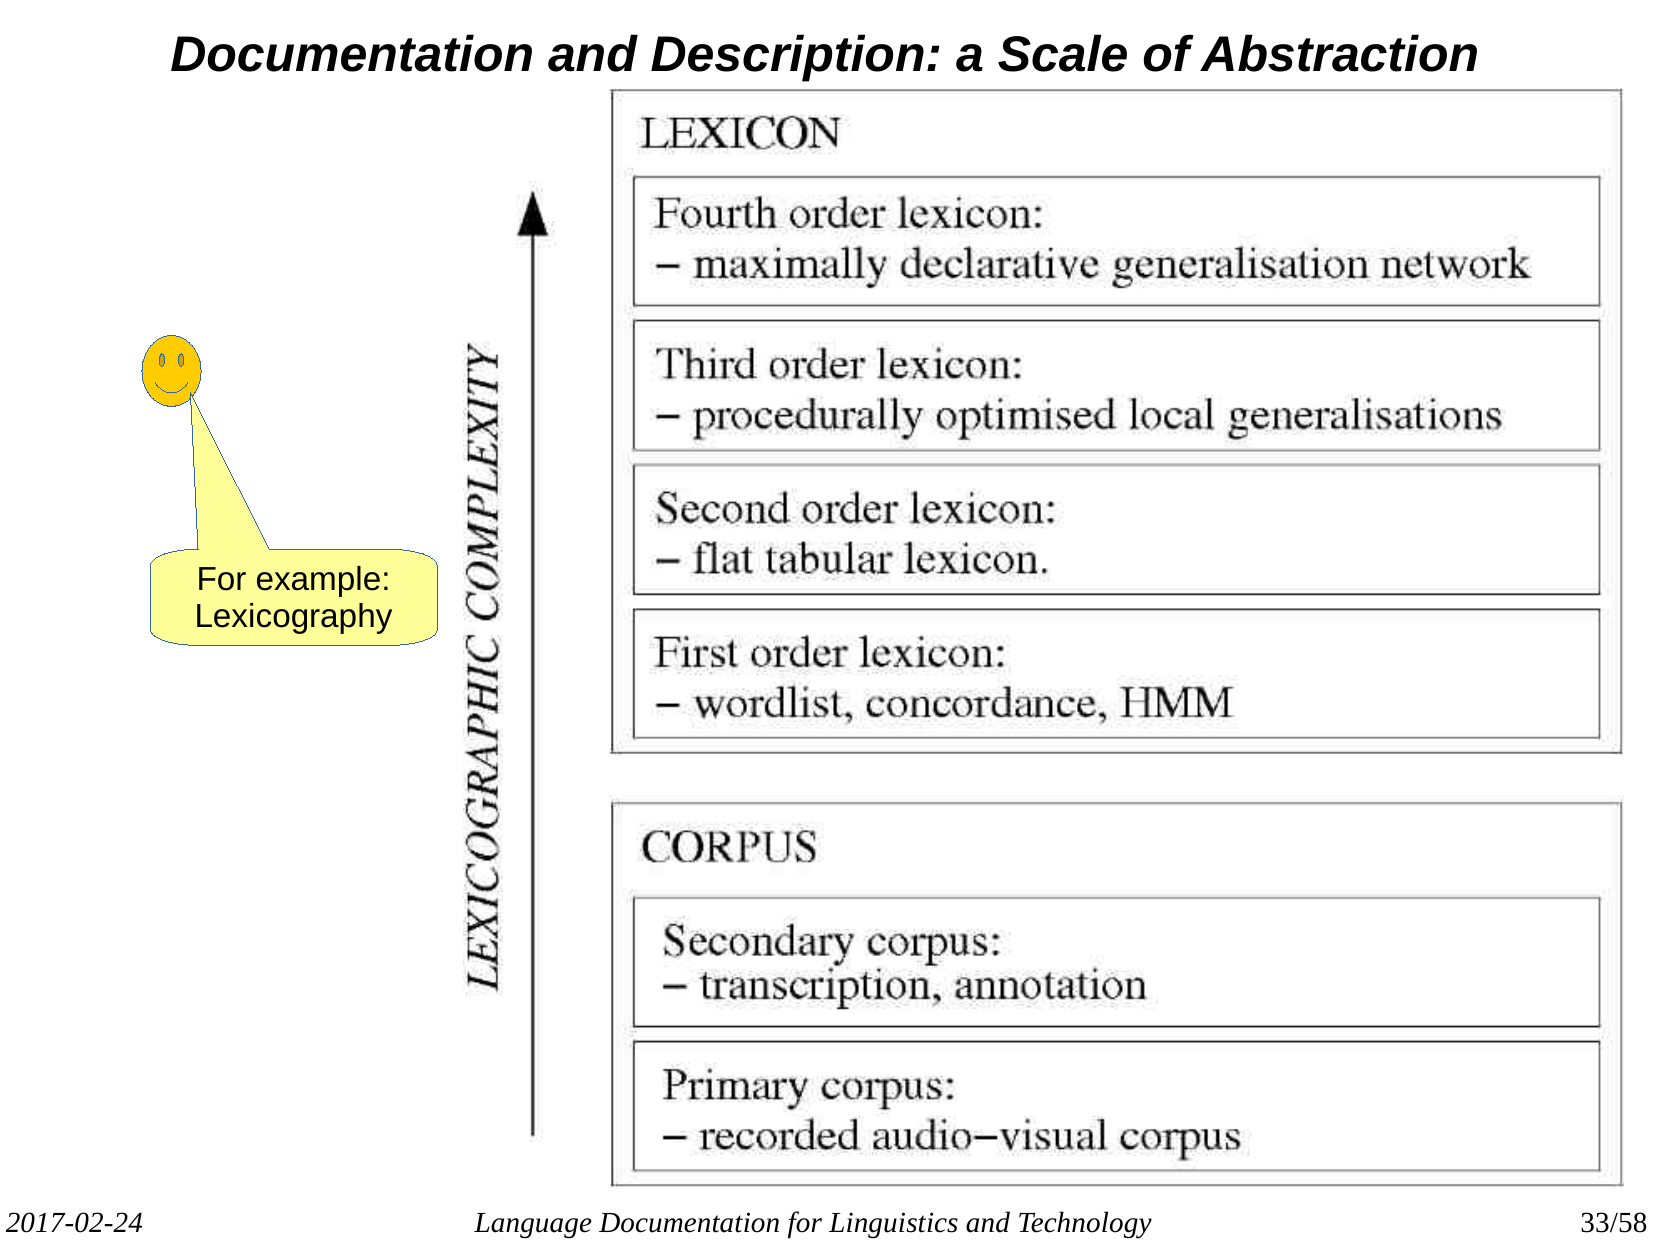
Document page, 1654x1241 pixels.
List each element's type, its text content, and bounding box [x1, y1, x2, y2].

text_box [141, 335, 202, 407]
picture [463, 88, 1624, 1188]
text_box For example: Lexicography [150, 392, 438, 646]
title Documentation and Description: a Scale of Abstraction [0, 2, 1654, 106]
